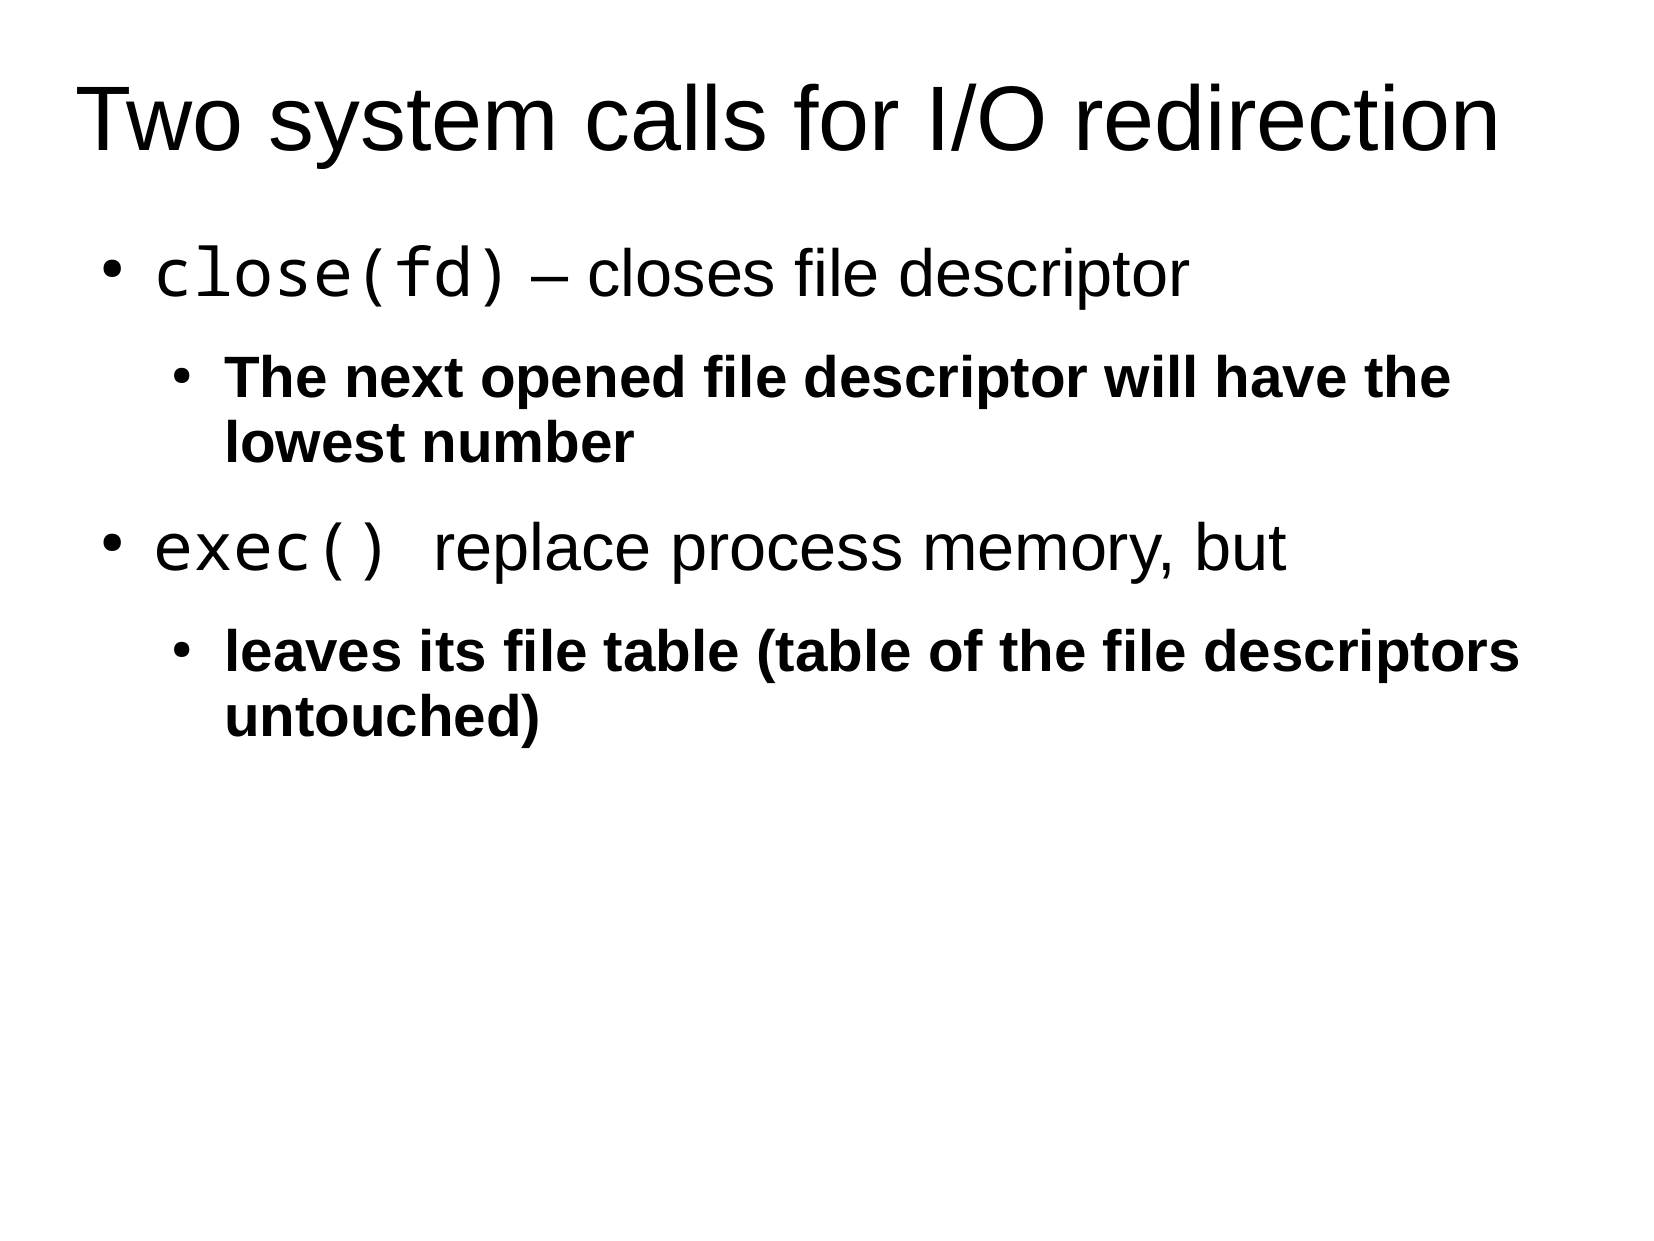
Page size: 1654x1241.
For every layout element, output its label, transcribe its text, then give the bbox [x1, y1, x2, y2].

list close(fd) – closes file descriptor The next opened file descriptor will have the lowest number exec() replace process memory, but leaves its file table (table of the file descriptors untouched) [82, 225, 1571, 1163]
title Two system calls for I/O redirection [75, 49, 1538, 188]
